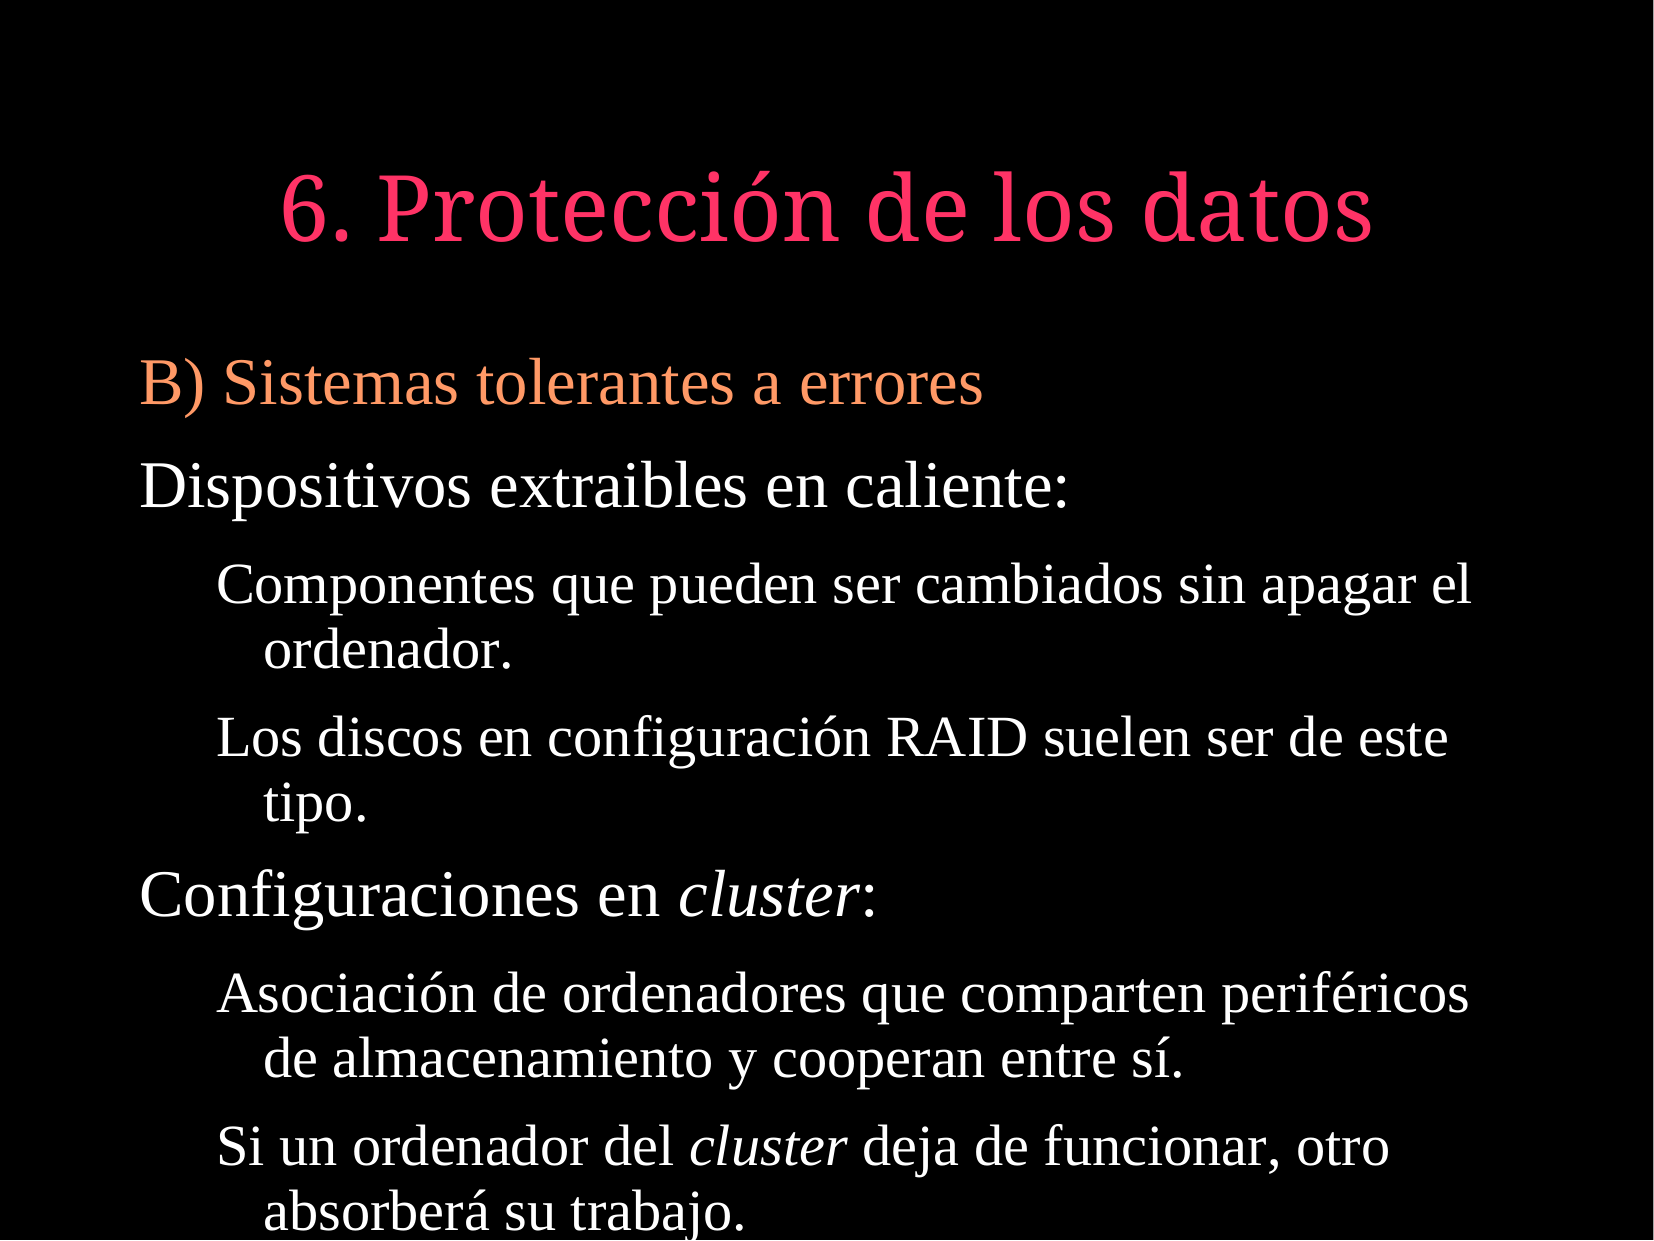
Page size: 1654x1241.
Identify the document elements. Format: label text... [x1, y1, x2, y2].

title 6. Protección de los datos [121, 102, 1534, 311]
list B) Sistemas tolerantes a errores Dispositivos extraibles en caliente: Componentes que pueden ser cambiados sin apagar el ordenador. Los discos en configuración RAID suelen ser de este tipo. Configuraciones en cluster: Asociación de ordenadores que comparten periféricos de almacenamiento y cooperan entre sí. Si un ordenador del cluster deja de funcionar, otro absorberá su trabajo. [121, 344, 1534, 1241]
